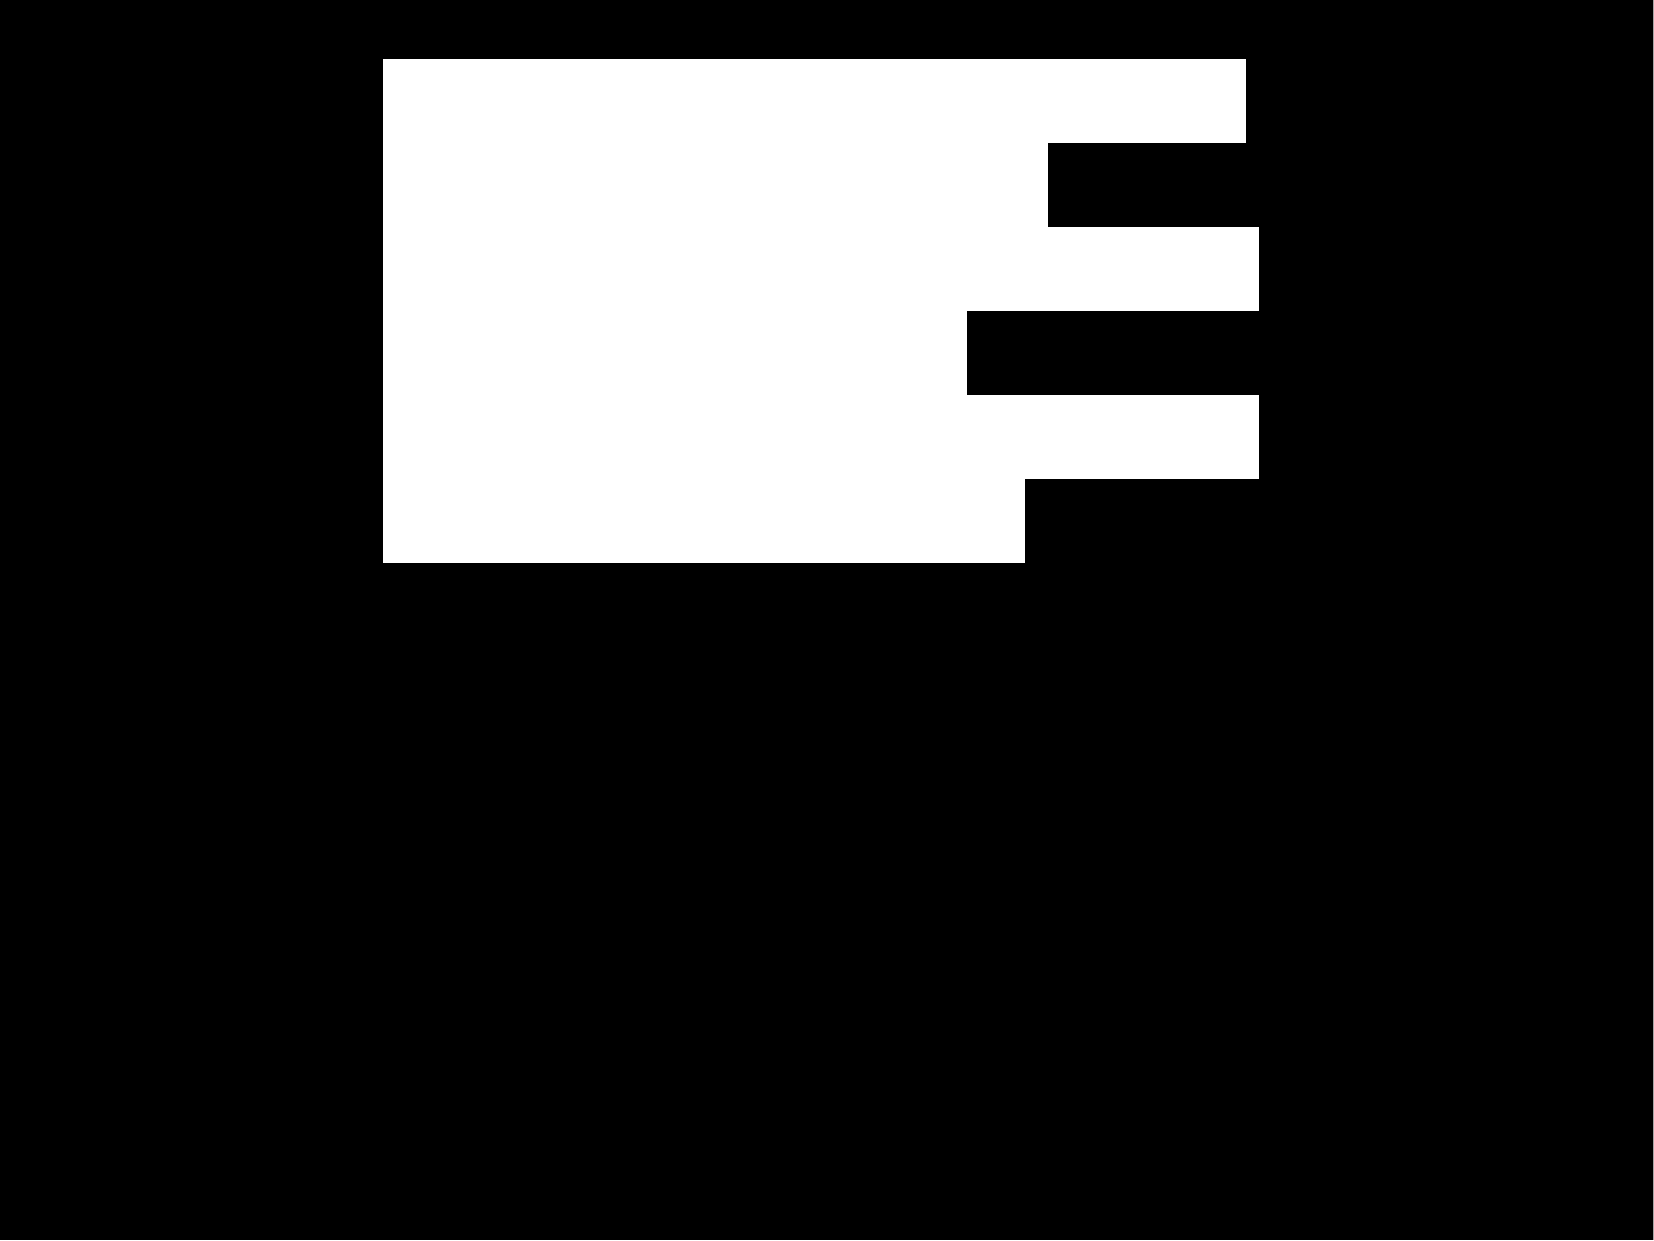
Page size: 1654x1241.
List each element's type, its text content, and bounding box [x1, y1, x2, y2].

subtitle When darkness descends You lend me a hand And you show me the way All the little things That I do for love will bring Peace to the world. [76, 59, 1565, 779]
